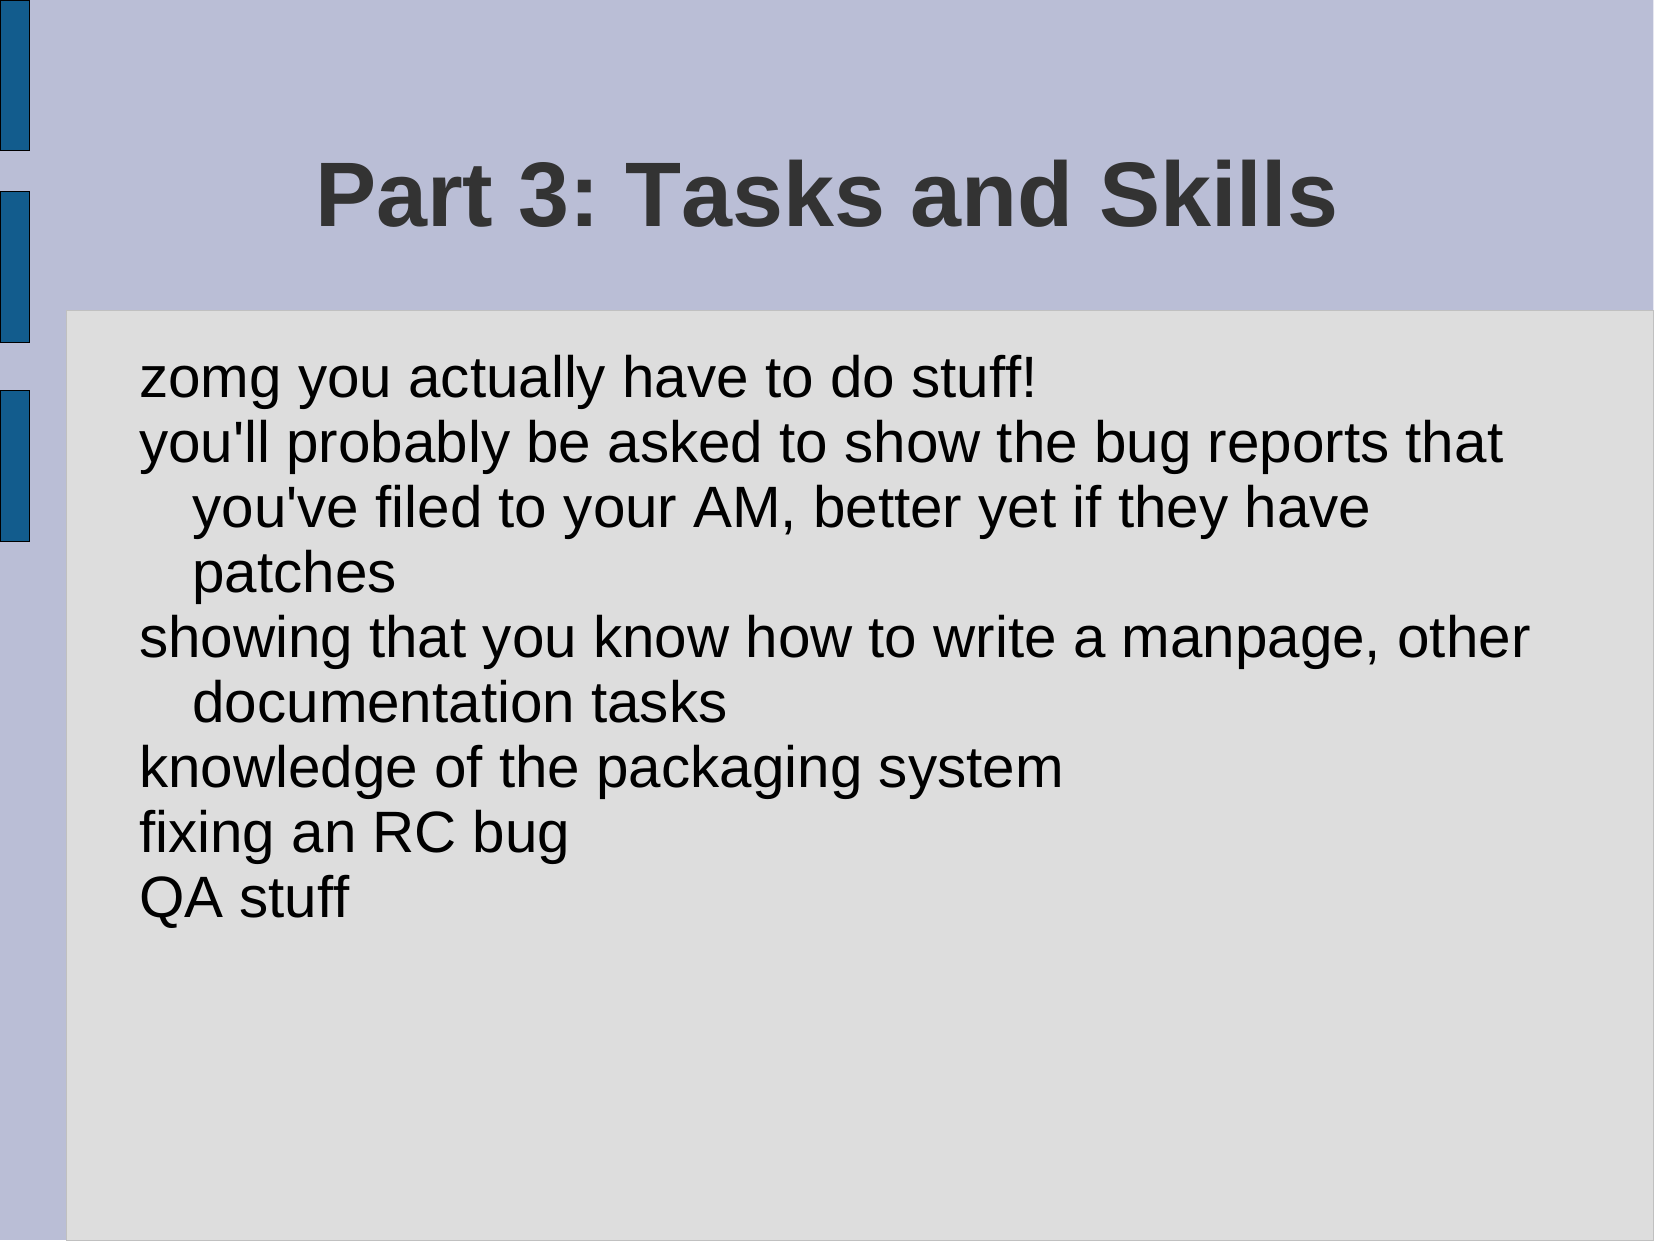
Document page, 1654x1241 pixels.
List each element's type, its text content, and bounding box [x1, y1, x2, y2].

list zomg you actually have to do stuff! you'll probably be asked to show the bug reports that you've filed to your AM, better yet if they have patches showing that you know how to write a manpage, other documentation tasks knowledge of the packaging system fixing an RC bug QA stuff [121, 344, 1534, 1127]
title Part 3: Tasks and Skills [121, 91, 1534, 299]
